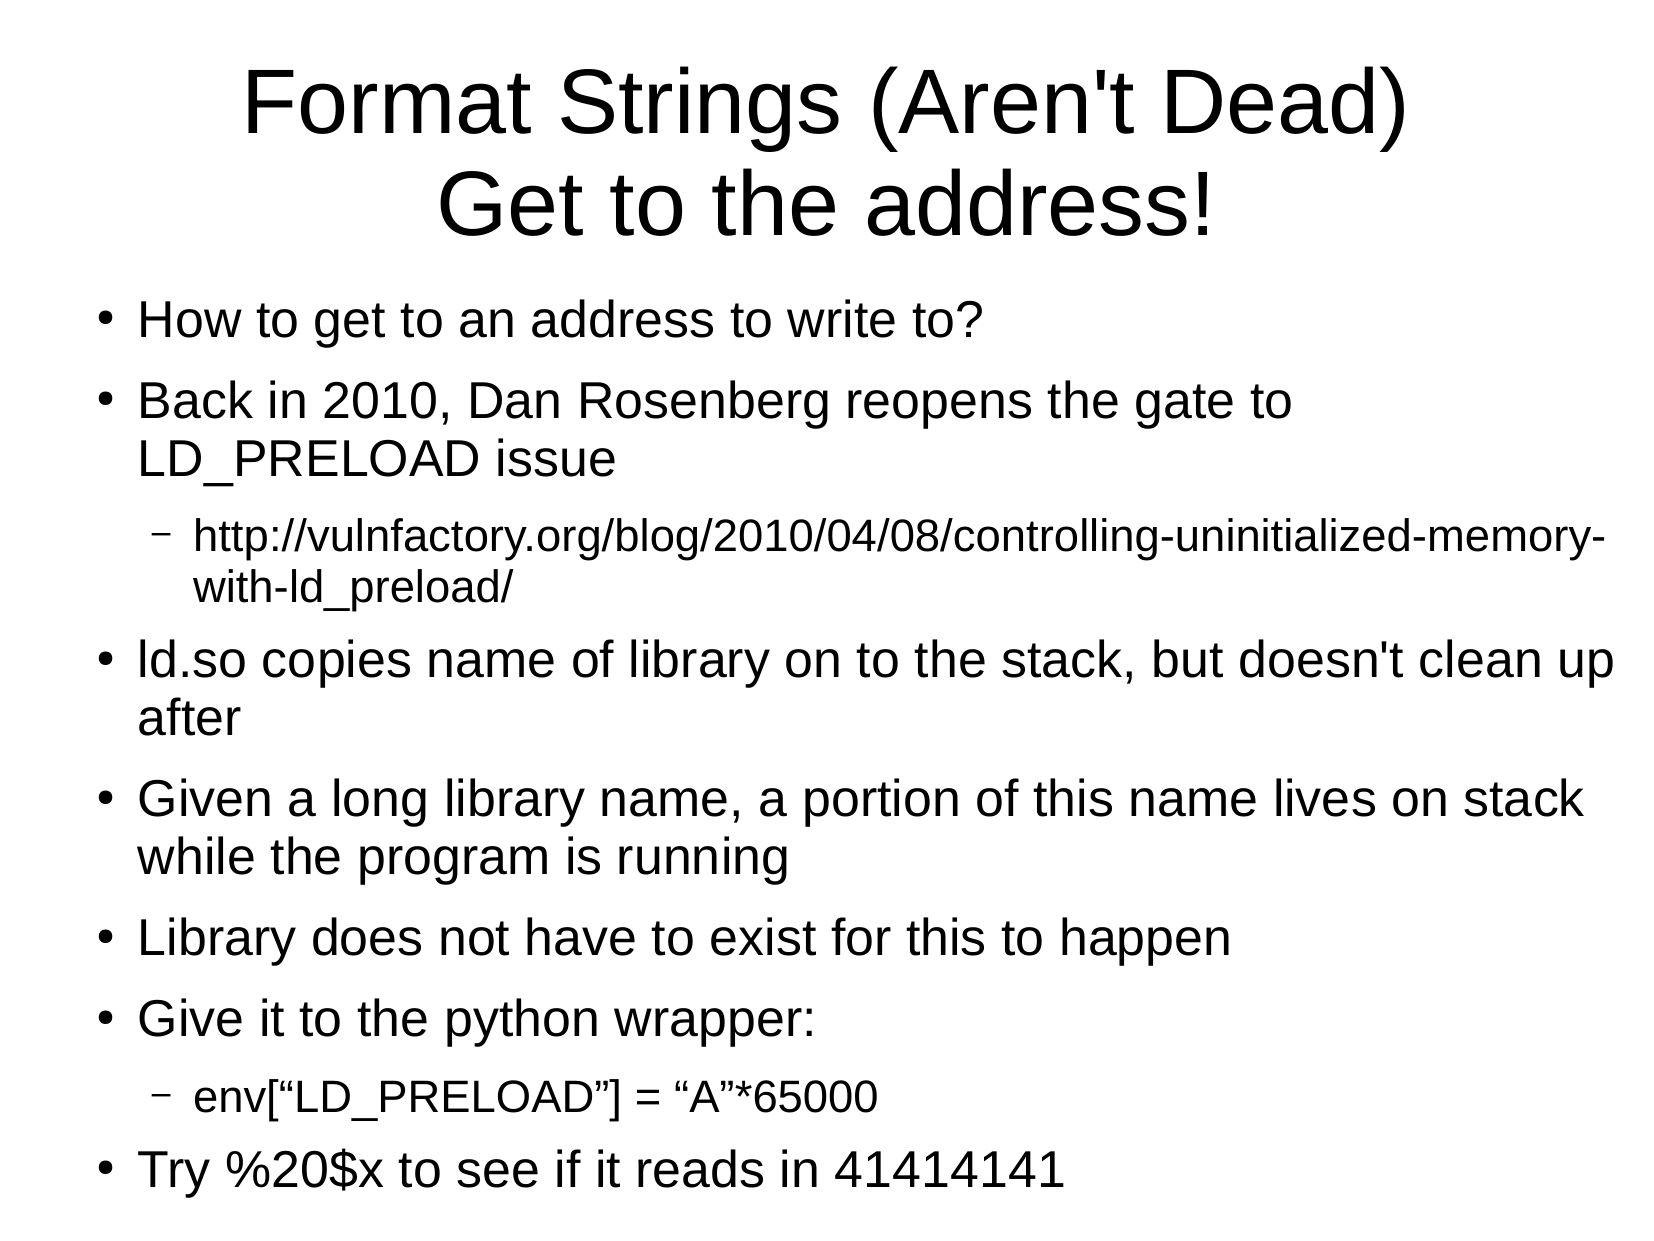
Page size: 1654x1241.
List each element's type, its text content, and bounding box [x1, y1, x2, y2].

list How to get to an address to write to? Back in 2010, Dan Rosenberg reopens the gate to LD_PRELOAD issue http://vulnfactory.org/blog/2010/04/08/controlling-uninitialized-memory-with-ld_preload/ ld.so copies name of library on to the stack, but doesn't clean up after Given a long library name, a portion of this name lives on stack while the program is running Library does not have to exist for this to happen Give it to the python wrapper: env[“LD_PRELOAD”] = “A”*65000 Try %20$x to see if it reads in 41414141 [82, 290, 1636, 1201]
title Format Strings (Aren't Dead) Get to the address! [82, 49, 1571, 257]
